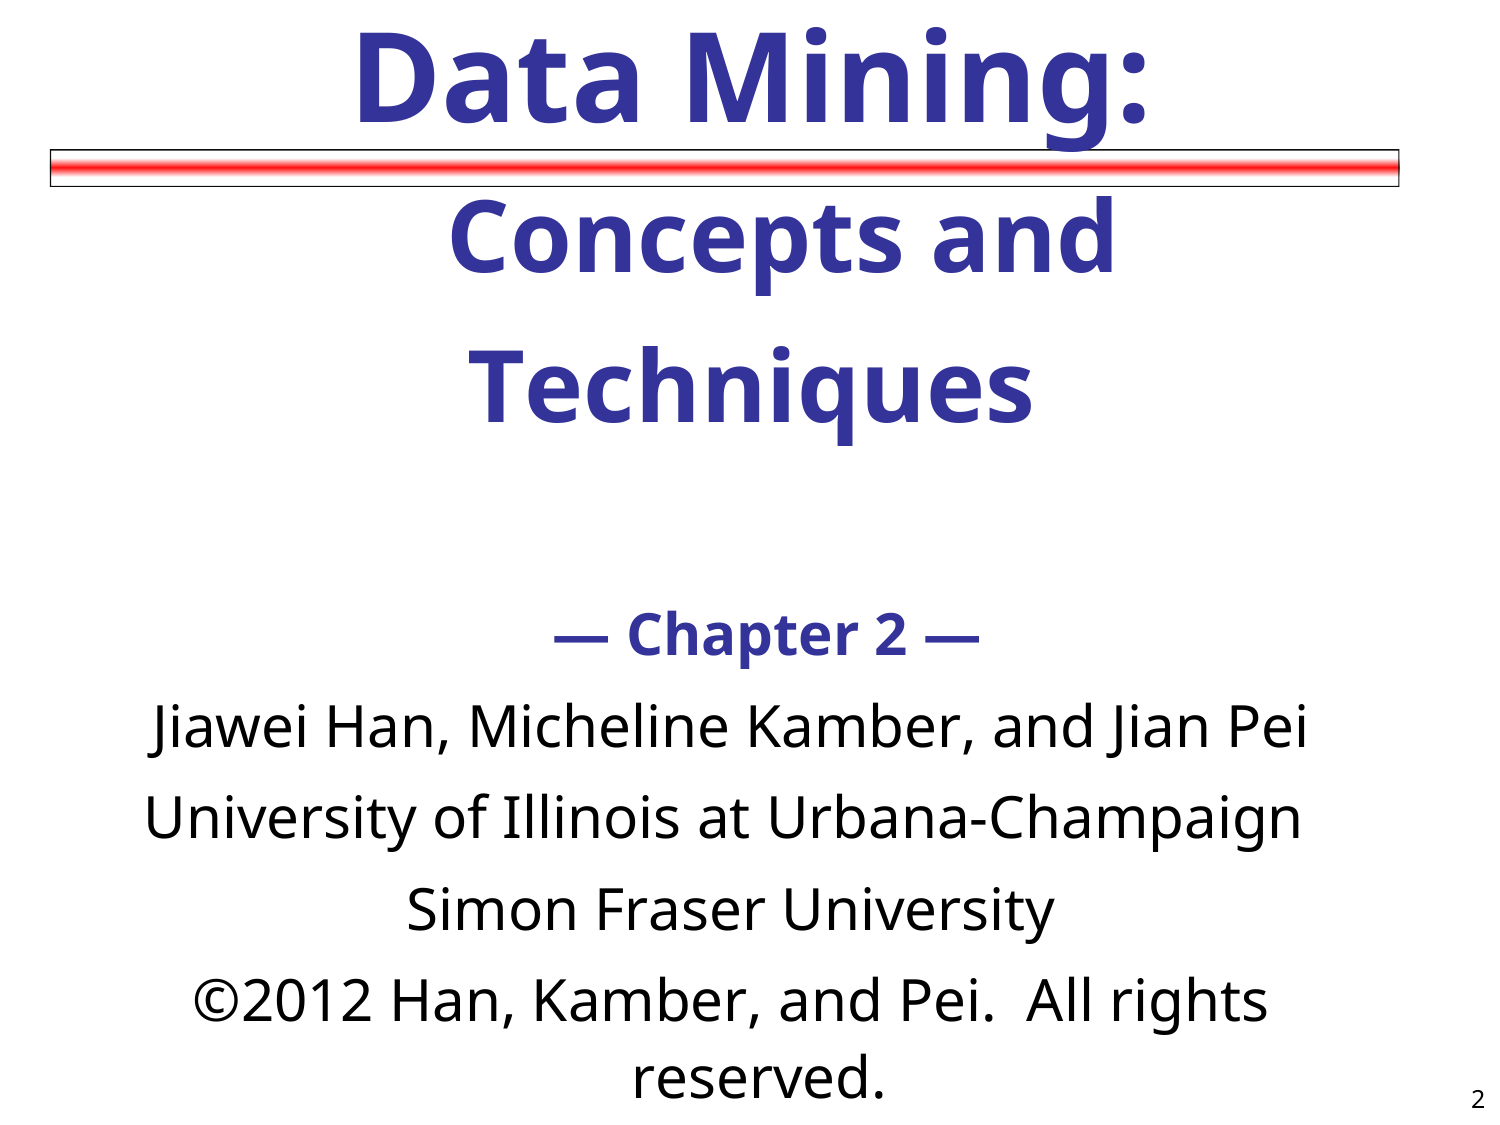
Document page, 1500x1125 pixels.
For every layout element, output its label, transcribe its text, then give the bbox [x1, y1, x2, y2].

text_box <number> [1187, 1062, 1500, 1125]
list Jiawei Han, Micheline Kamber, and Jian Pei University of Illinois at Urbana-Champaign Simon Fraser University ©2012 Han, Kamber, and Pei. All rights reserved. [49, 674, 1413, 1112]
title Data Mining: Concepts and Techniques — Chapter 2 — [105, 0, 1430, 676]
